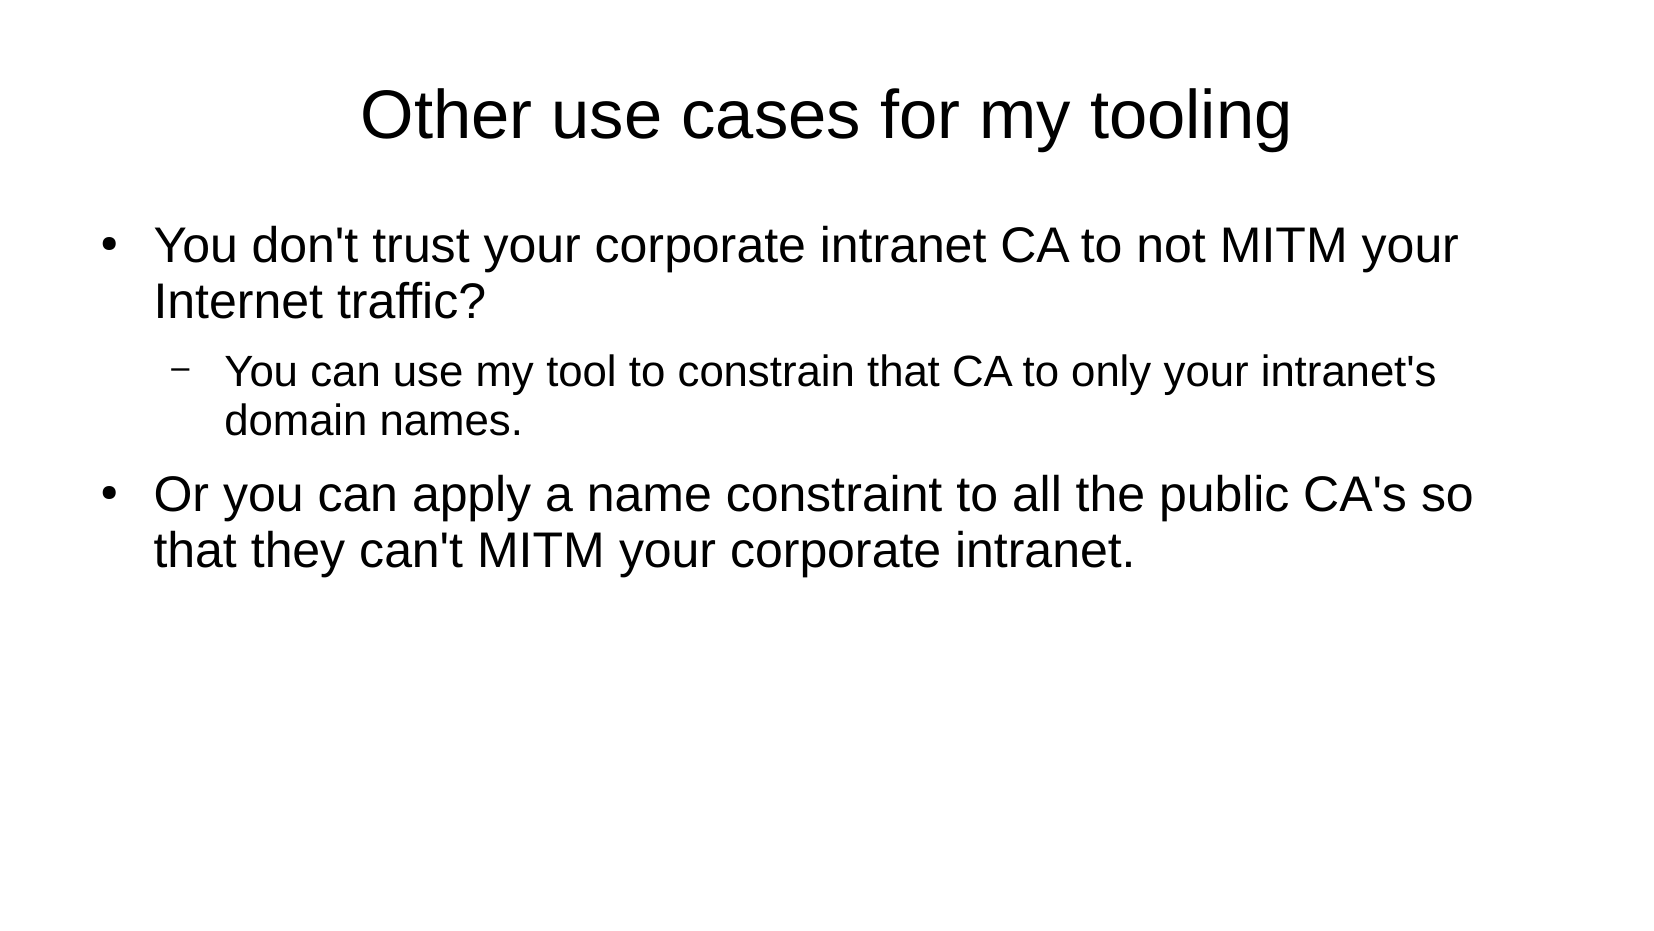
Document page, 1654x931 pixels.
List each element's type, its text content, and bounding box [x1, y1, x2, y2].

title Other use cases for my tooling [82, 37, 1571, 193]
list You don't trust your corporate intranet CA to not MITM your Internet traffic? You can use my tool to constrain that CA to only your intranet's domain names. Or you can apply a name constraint to all the public CA's so that they can't MITM your corporate intranet. [82, 217, 1571, 757]
